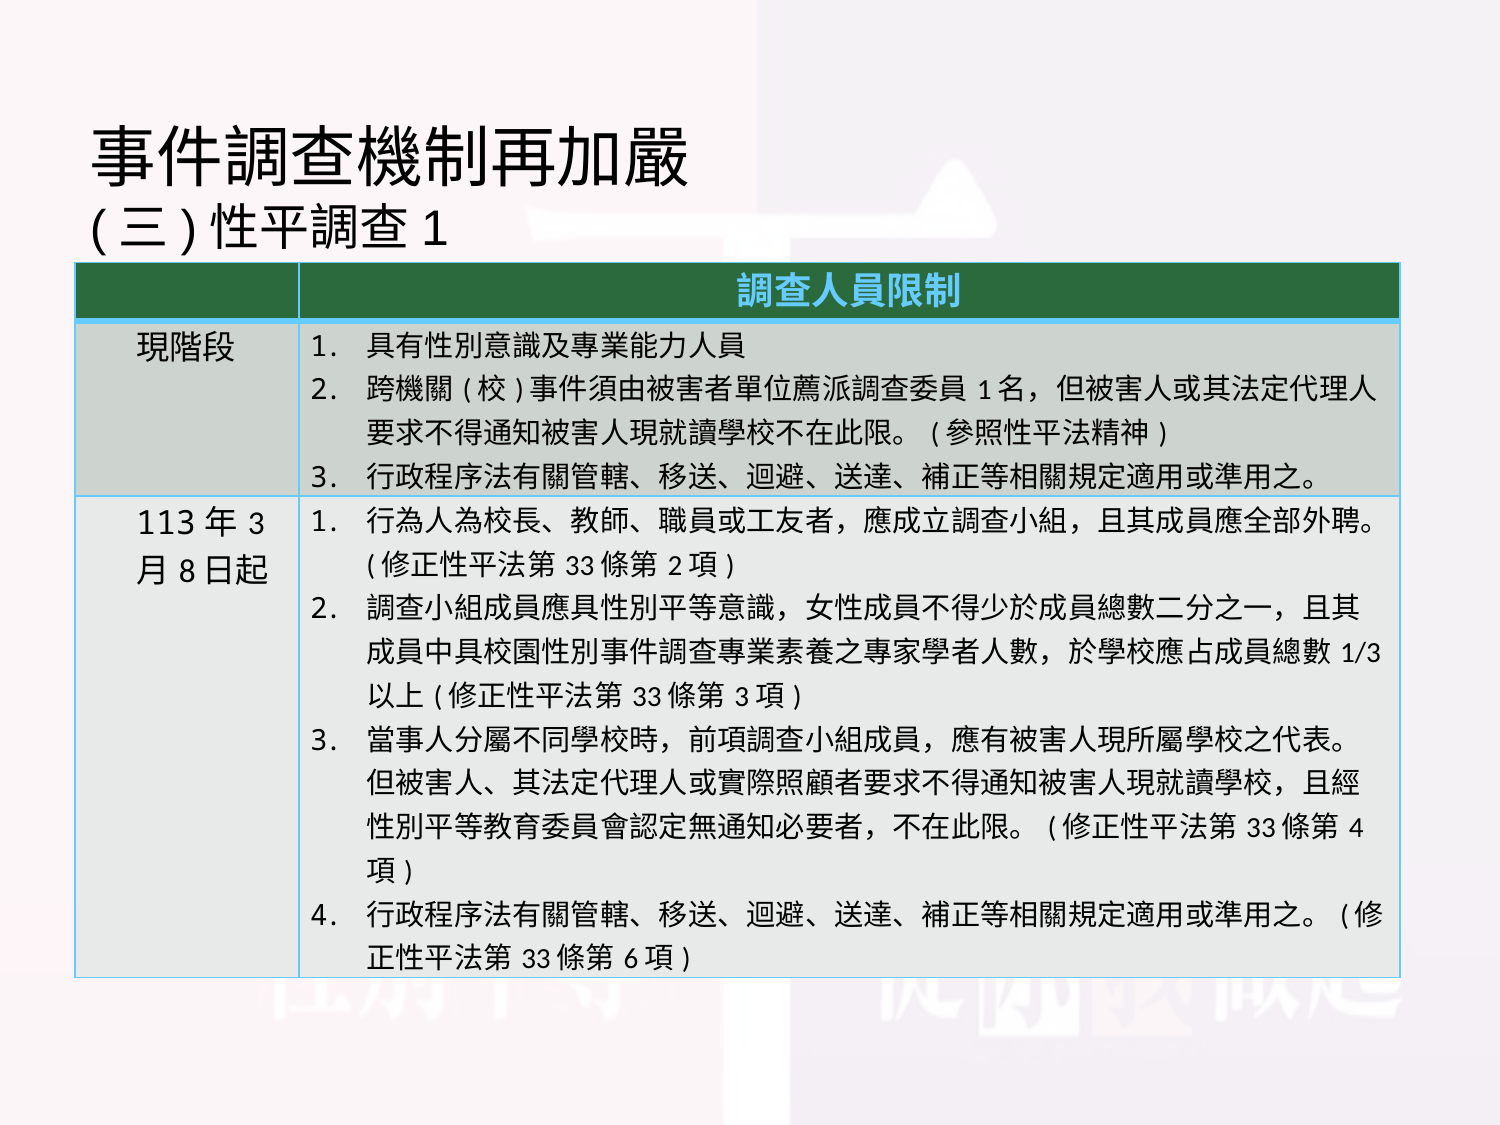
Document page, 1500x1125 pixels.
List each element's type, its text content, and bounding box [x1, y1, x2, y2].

table_header [76, 263, 298, 318]
table_cell 113年3月8日起 [76, 497, 298, 977]
table_cell 行為人為校長、教師、職員或工友者，應成立調查小組，且其成員應全部外聘。(修正性平法第33條第2項) 調查小組成員應具性別平等意識，女性成員不得少於成員總數二分之一，且其成員中具校園性別事件調查專業素養之專家學者人數，於學校應占成員總數1/3以上(修正性平法第33條第3項) 當事人分屬不同學校時，前項調查小組成員，應有被害人現所屬學校之代表。但被害人、其法定代理人或實際照顧者要求不得通知被害人現就讀學校，且經性別平等教育委員會認定無通知必要者，不在此限。(修正性平法第33條第4項) 行政程序法有關管轄、移送、迴避、送達、補正等相關規定適用或準用之。(修正性平法第33條第6項) [300, 497, 1399, 977]
table_header 調查人員限制 [300, 263, 1399, 318]
title 事件調查機制再加嚴 (三)性平調查1 [74, 45, 1425, 263]
table_cell 具有性別意識及專業能力人員 跨機關(校)事件須由被害者單位薦派調查委員1名，但被害人或其法定代理人要求不得通知被害人現就讀學校不在此限。(參照性平法精神) 行政程序法有關管轄、移送、迴避、送達、補正等相關規定適用或準用之。 [300, 324, 1399, 495]
table_cell 現階段 [76, 324, 298, 495]
